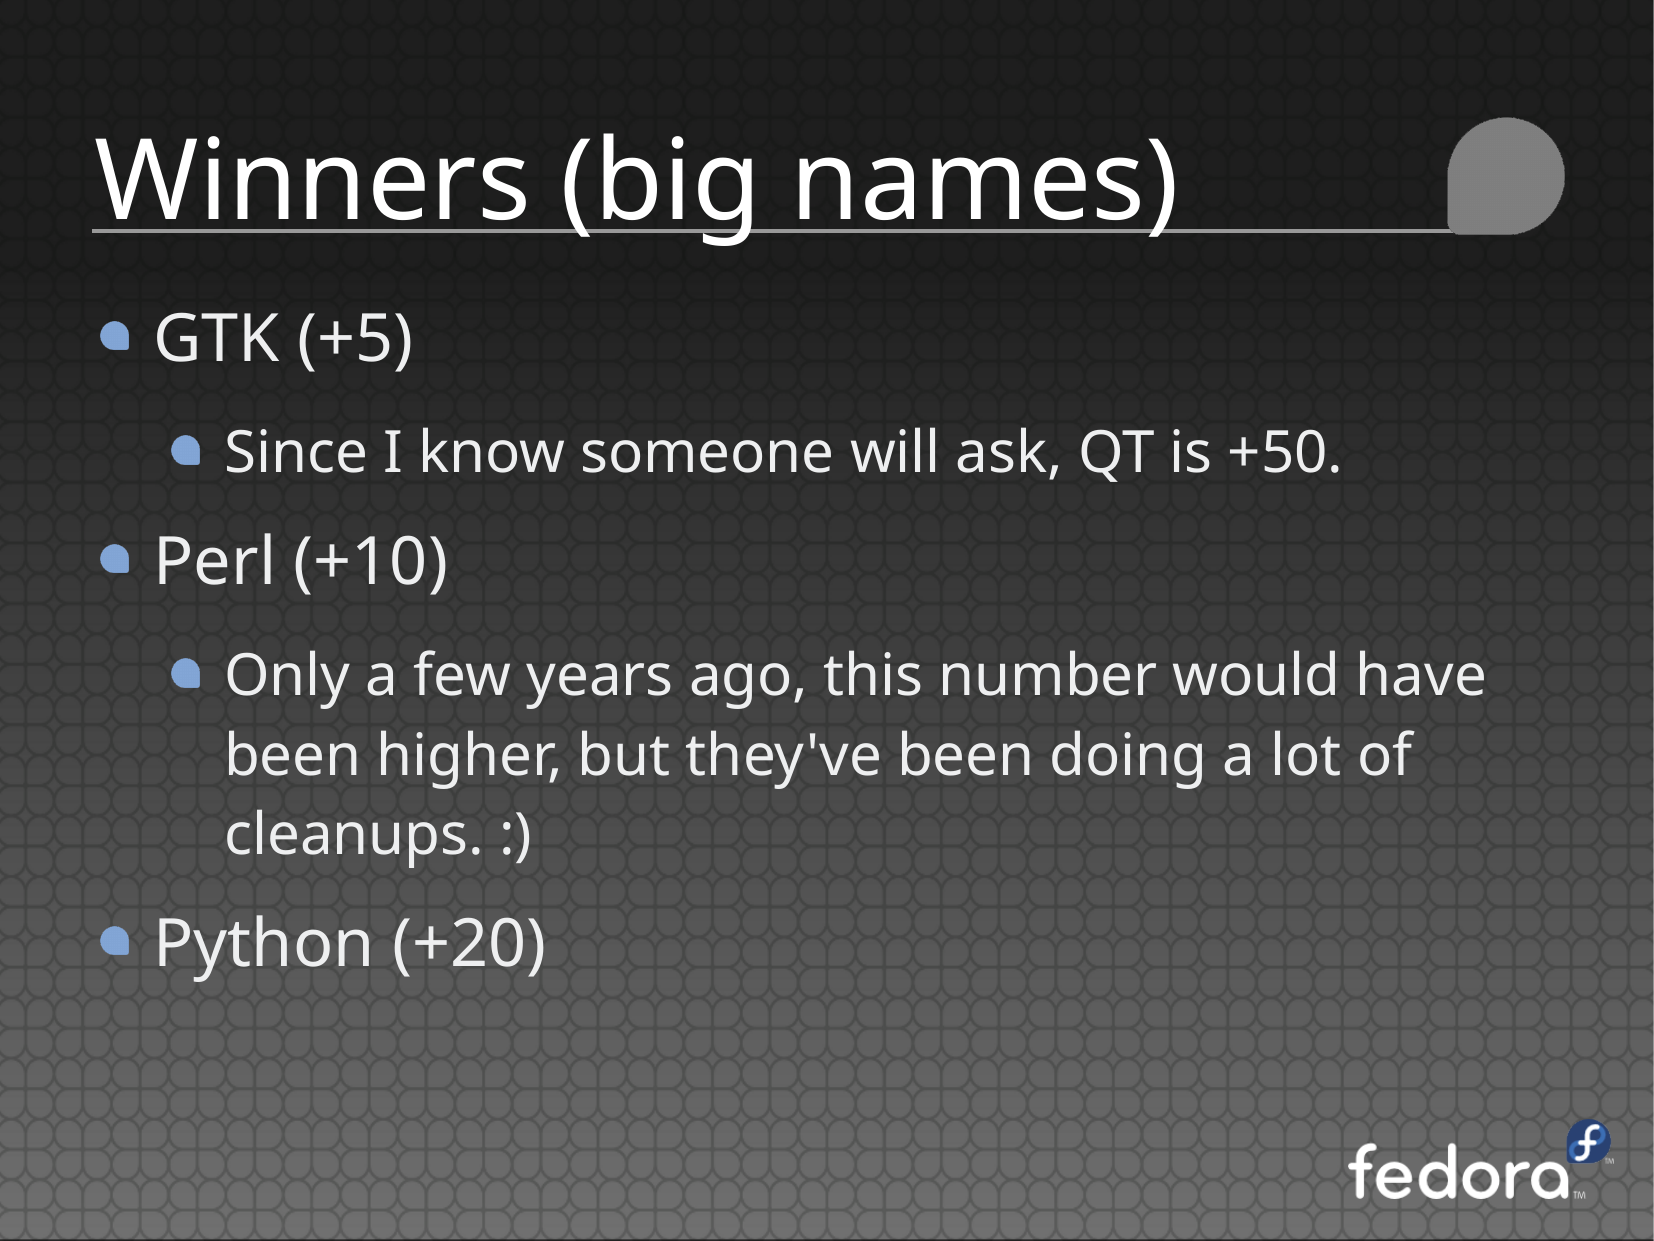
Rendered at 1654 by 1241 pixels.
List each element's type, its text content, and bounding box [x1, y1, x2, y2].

title Winners (big names) [94, 100, 1426, 251]
picture [0, 0, 1654, 1241]
list GTK (+5) Since I know someone will ask, QT is +50. Perl (+10) Only a few years ago, this number would have been higher, but they've been doing a lot of cleanups. :) Python (+20) [82, 290, 1571, 1094]
